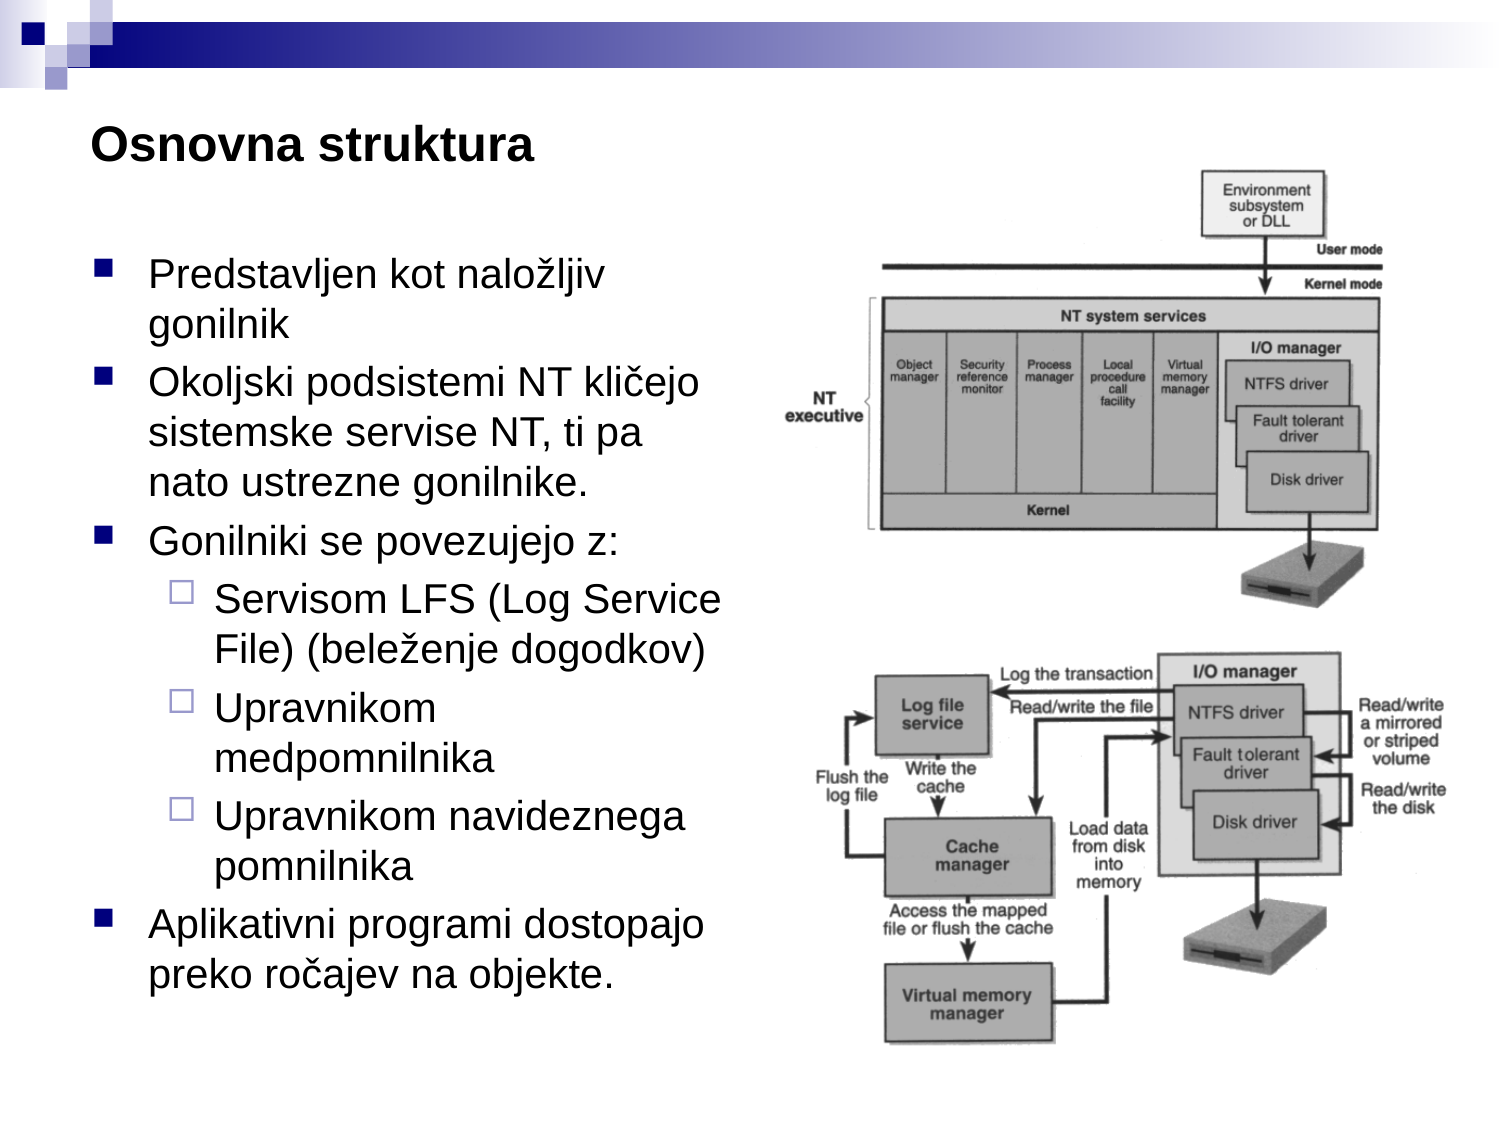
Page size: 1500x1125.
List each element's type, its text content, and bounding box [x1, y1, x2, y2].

title Osnovna struktura [75, 75, 1425, 208]
picture [809, 645, 1459, 1053]
picture [761, 208, 1400, 624]
list Predstavljen kot naložljiv gonilnik Okoljski podsistemi NT kličejo sistemske servise NT, ti pa nato ustrezne gonilnike. Gonilniki se povezujejo z: Servisom LFS (Log Service File) (beleženje dogodkov) Upravnikom medpomnilnika Upravnikom navideznega pomnilnika Aplikativni programi dostopajo preko ročajev na objekte. [76, 239, 739, 1083]
